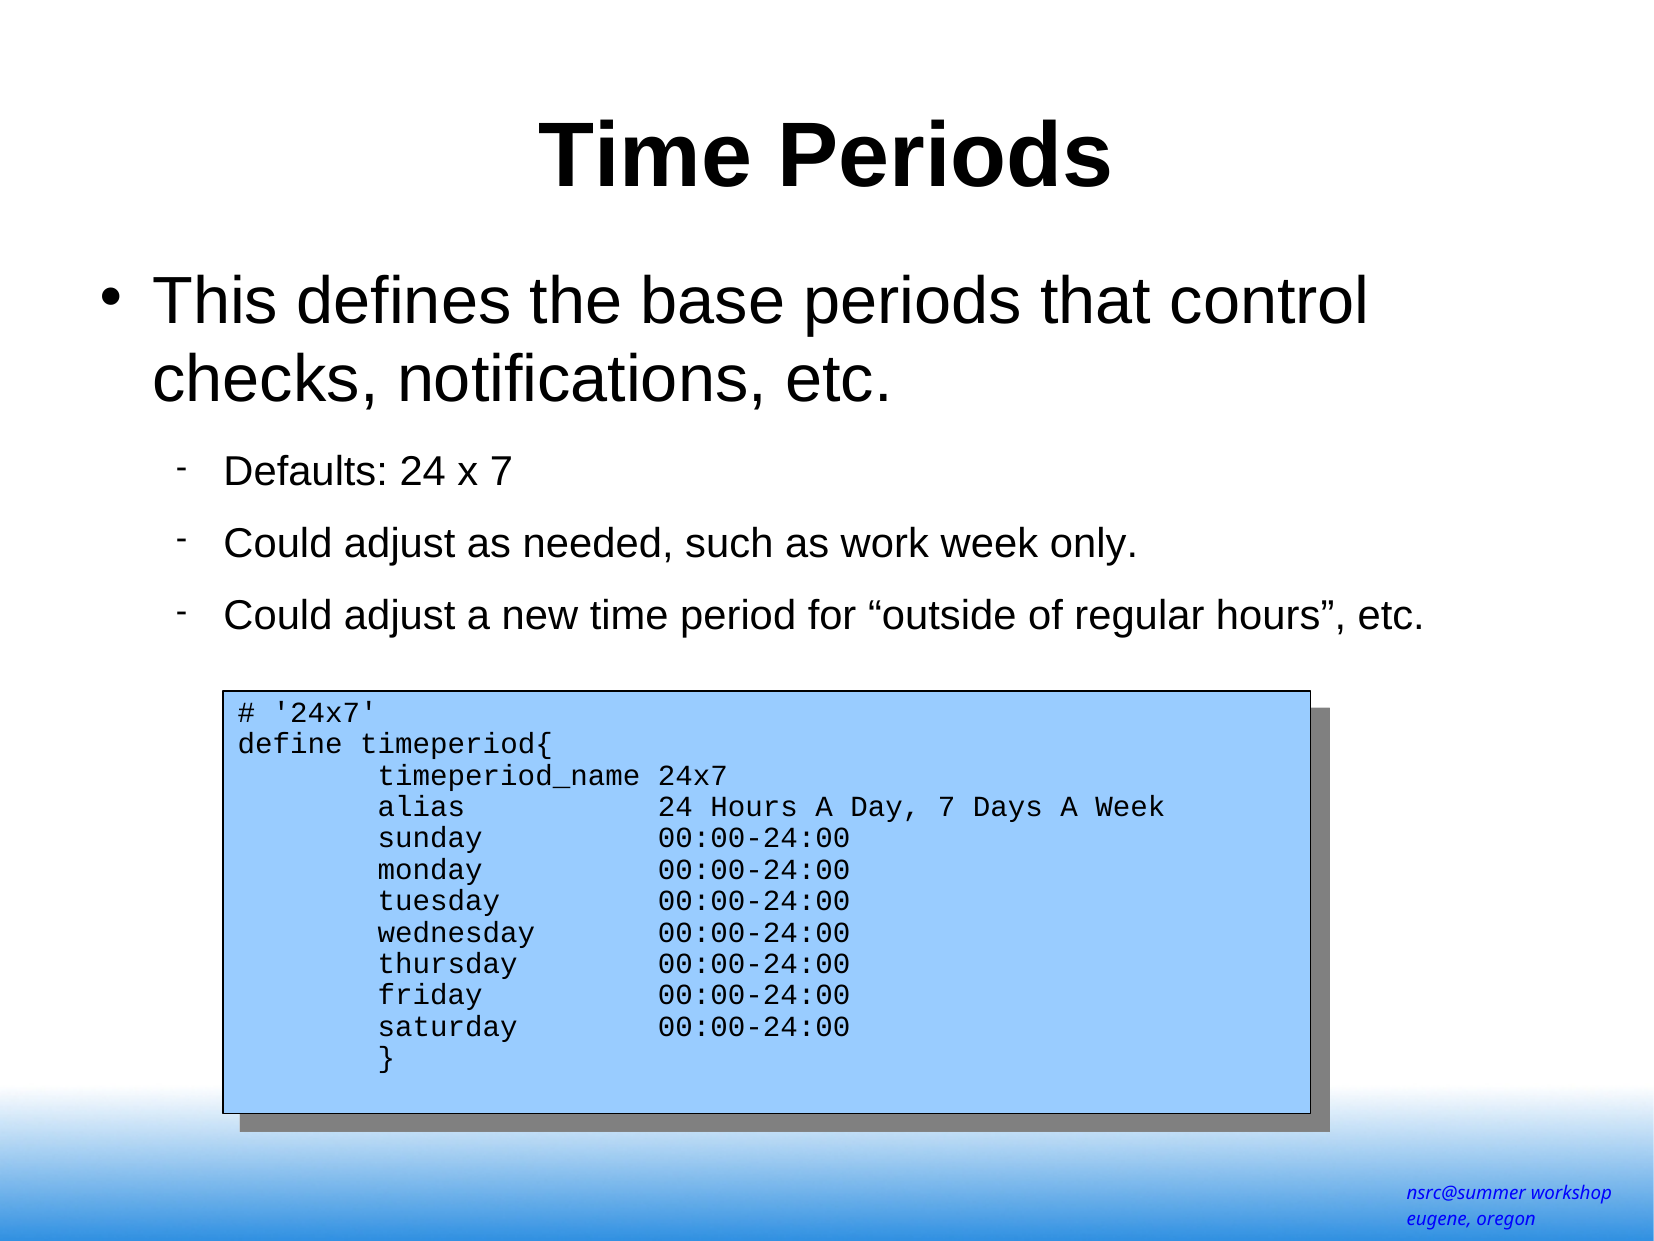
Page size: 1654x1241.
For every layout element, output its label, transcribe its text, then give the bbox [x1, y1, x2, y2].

picture [0, 1083, 1654, 1241]
list This defines the base periods that control checks, notifications, etc. Defaults: 24 x 7 Could adjust as needed, such as work week only. Could adjust a new time period for “outside of regular hours”, etc. [82, 260, 1571, 661]
title Time Periods [82, 49, 1571, 257]
text_box # '24x7' define timeperiod{ timeperiod_name 24x7 alias 24 Hours A Day, 7 Days A Week sunday 00:00-24:00 monday 00:00-24:00 tuesday 00:00-24:00 wednesday 00:00-24:00 thursday 00:00-24:00 friday 00:00-24:00 saturday 00:00-24:00 } [222, 690, 1311, 1114]
